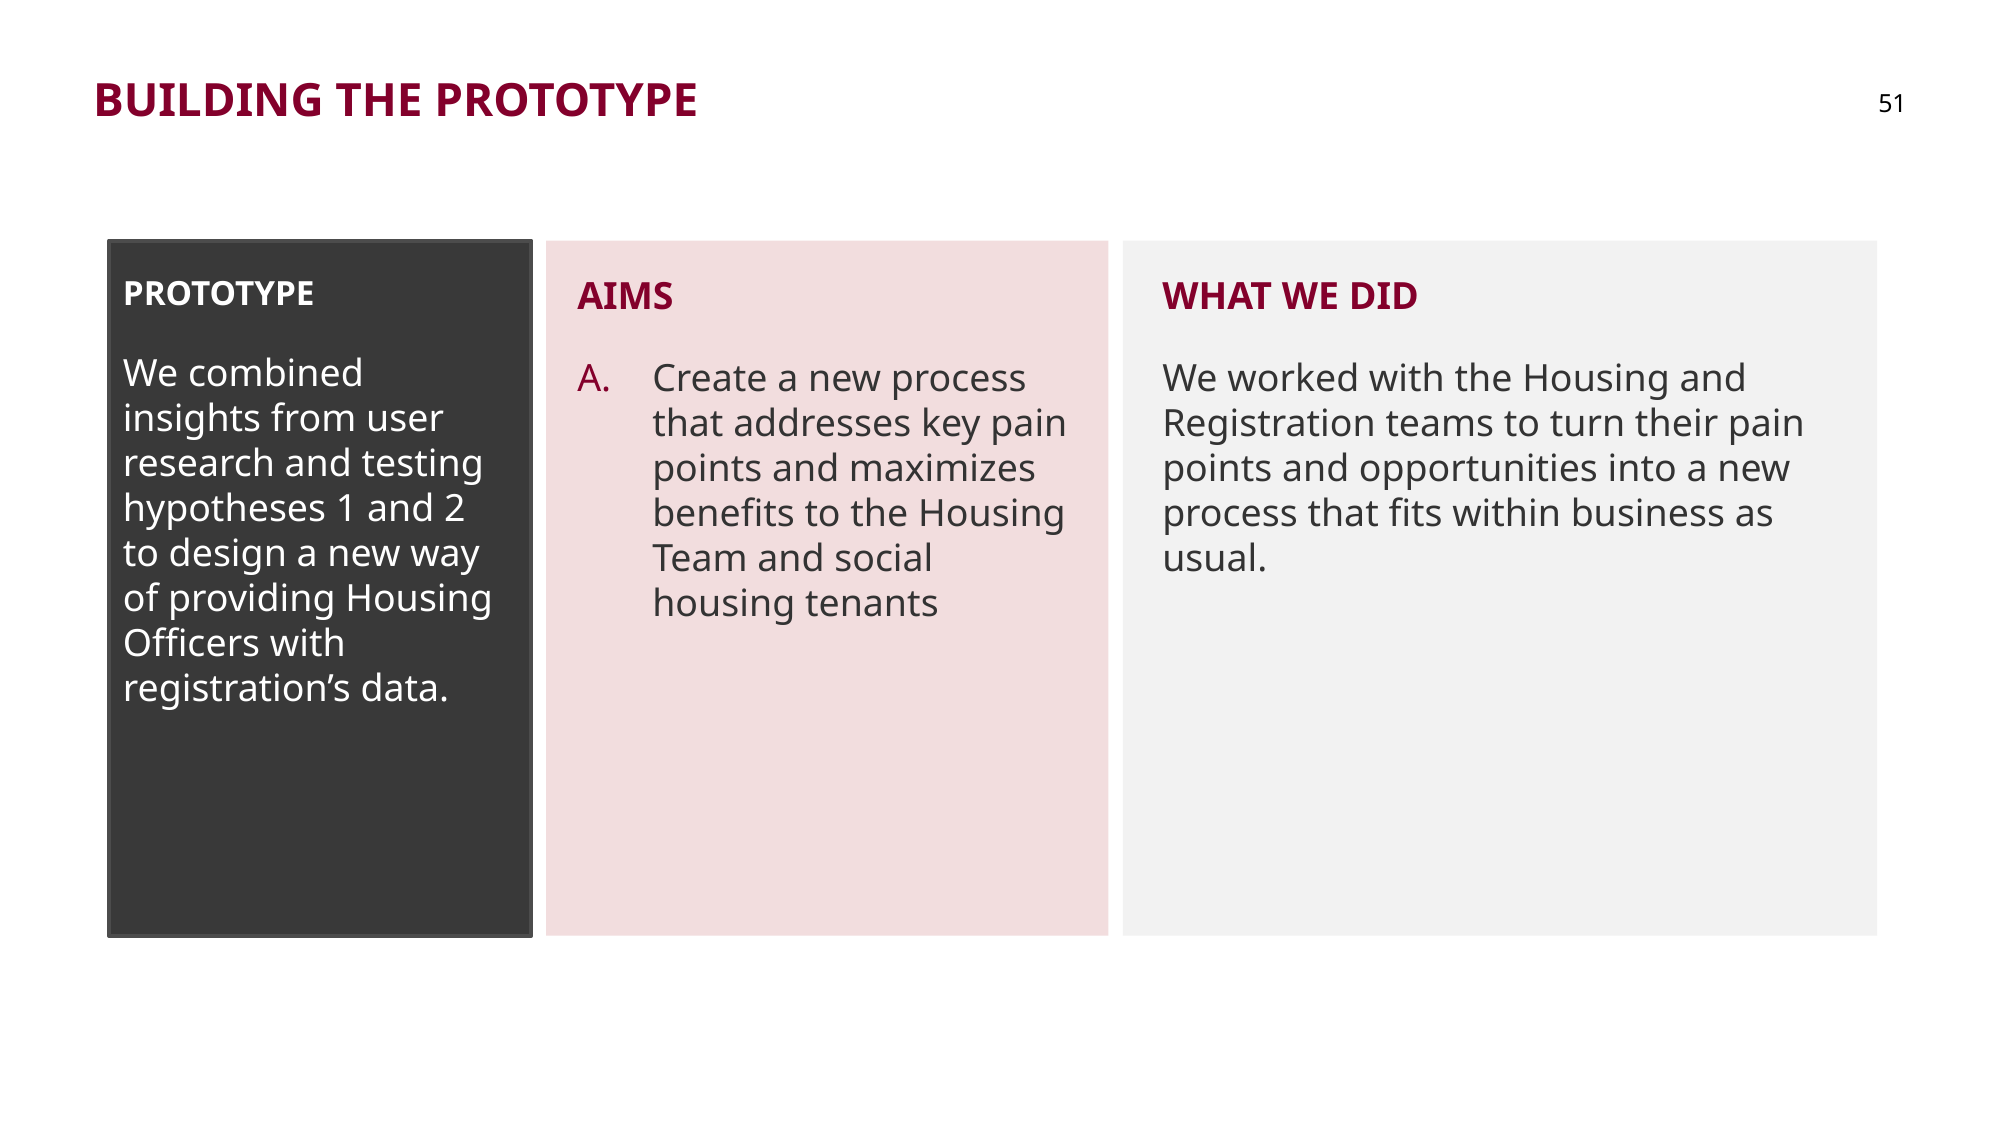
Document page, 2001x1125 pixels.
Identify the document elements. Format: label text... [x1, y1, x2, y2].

text_box [546, 240, 1109, 936]
text_box AIMS Create a new process that addresses key pain points and maximizes benefits to the Housing Team and social housing tenants [577, 271, 1074, 938]
text_box PROTOTYPE We combined insights from user research and testing hypotheses 1 and 2 to design a new way of providing Housing Officers with registration’s data. [122, 271, 510, 938]
text_box WHAT WE DID We worked with the Housing and Registration teams to turn their pain points and opportunities into a new process that fits within business as usual. [1133, 271, 1867, 647]
slide_number <number> [1850, 87, 1907, 148]
text_box [108, 240, 532, 936]
title BUILDING THE PROTOTYPE [93, 70, 1809, 215]
text_box [1122, 240, 1878, 936]
